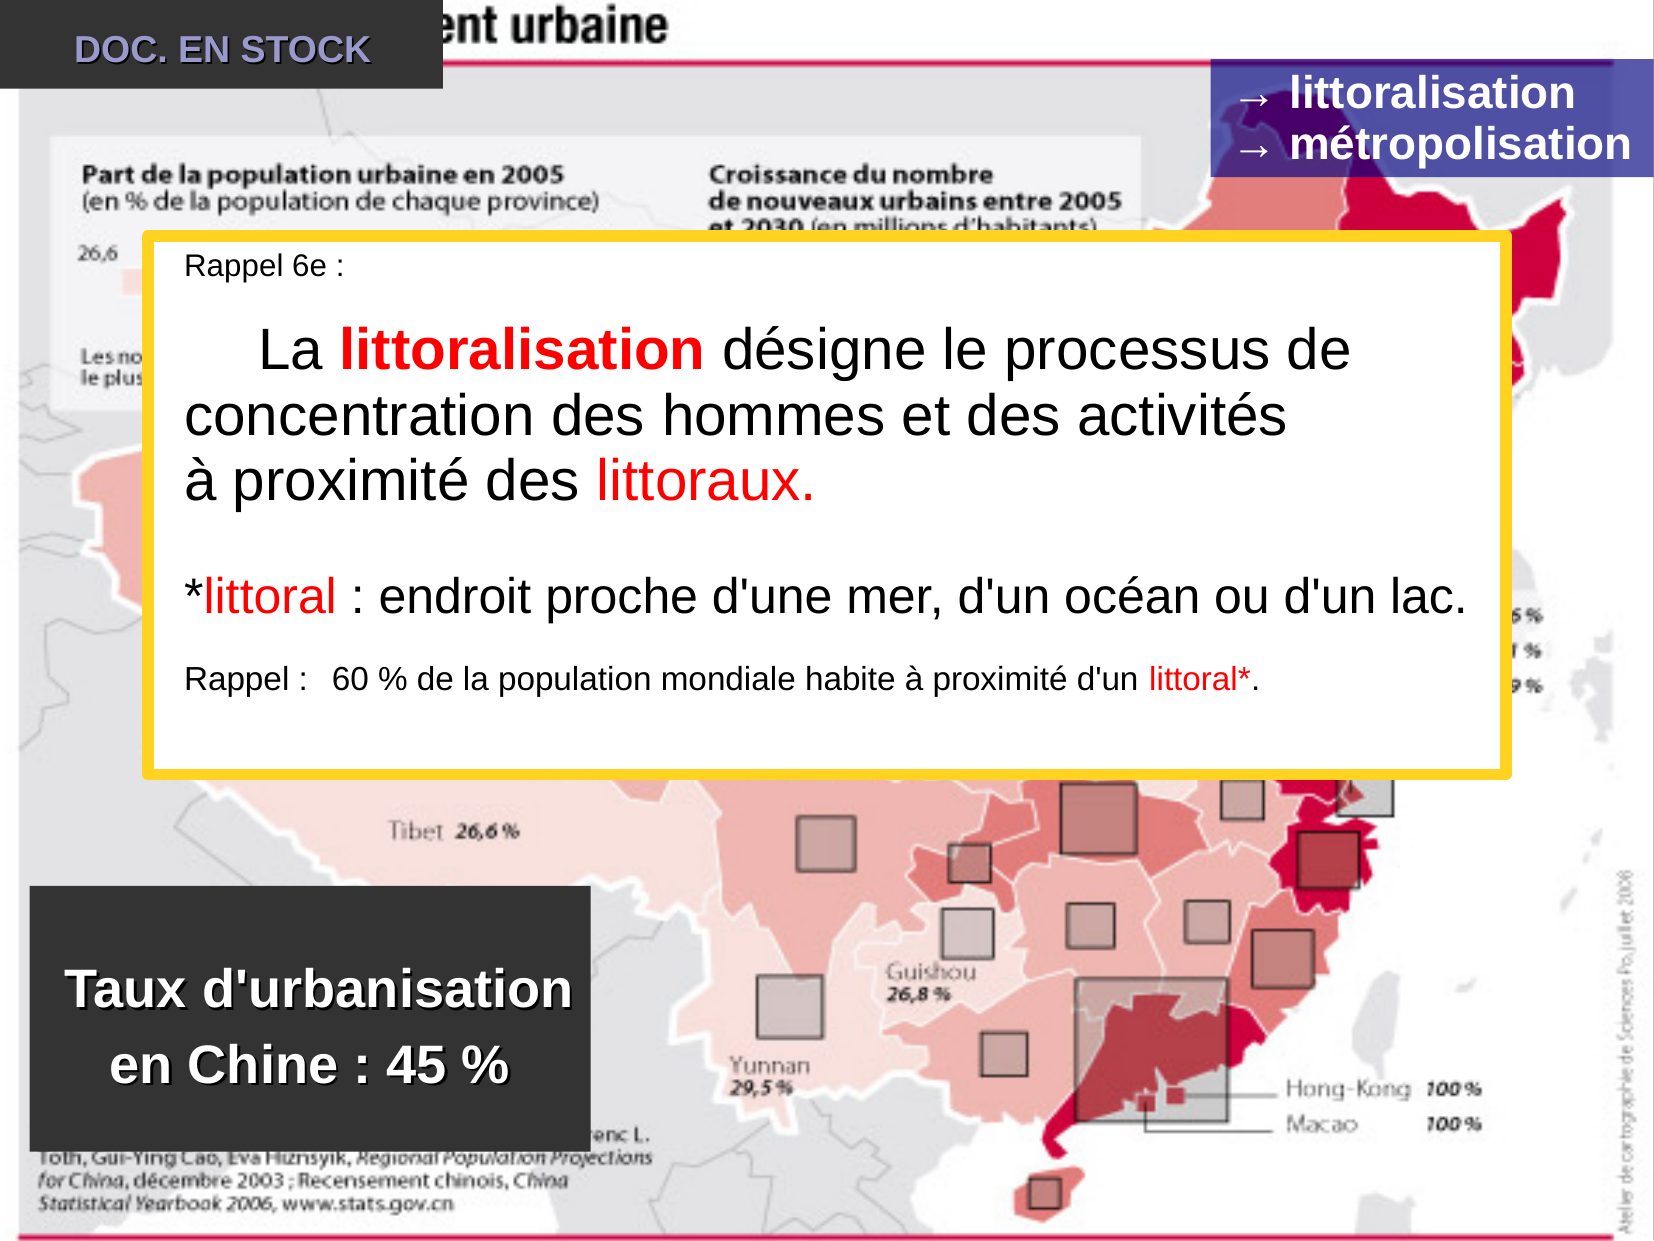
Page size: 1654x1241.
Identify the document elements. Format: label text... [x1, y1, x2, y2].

text_box Rappel 6e : La littoralisation désigne le processus de concentration des hommes et des activités à proximité des littoraux. *littoral : endroit proche d'une mer, d'un océan ou d'un lac. Rappel : 60 % de la population mondiale habite à proximité d'un littoral*. [147, 236, 1506, 775]
text_box Taux d'urbanisation en Chine : 45 % [29, 885, 591, 1152]
text_box DOC. EN STOCK [0, 0, 443, 89]
picture [0, 0, 1654, 1241]
text_box → littoralisation → métropolisation [1210, 59, 1654, 178]
